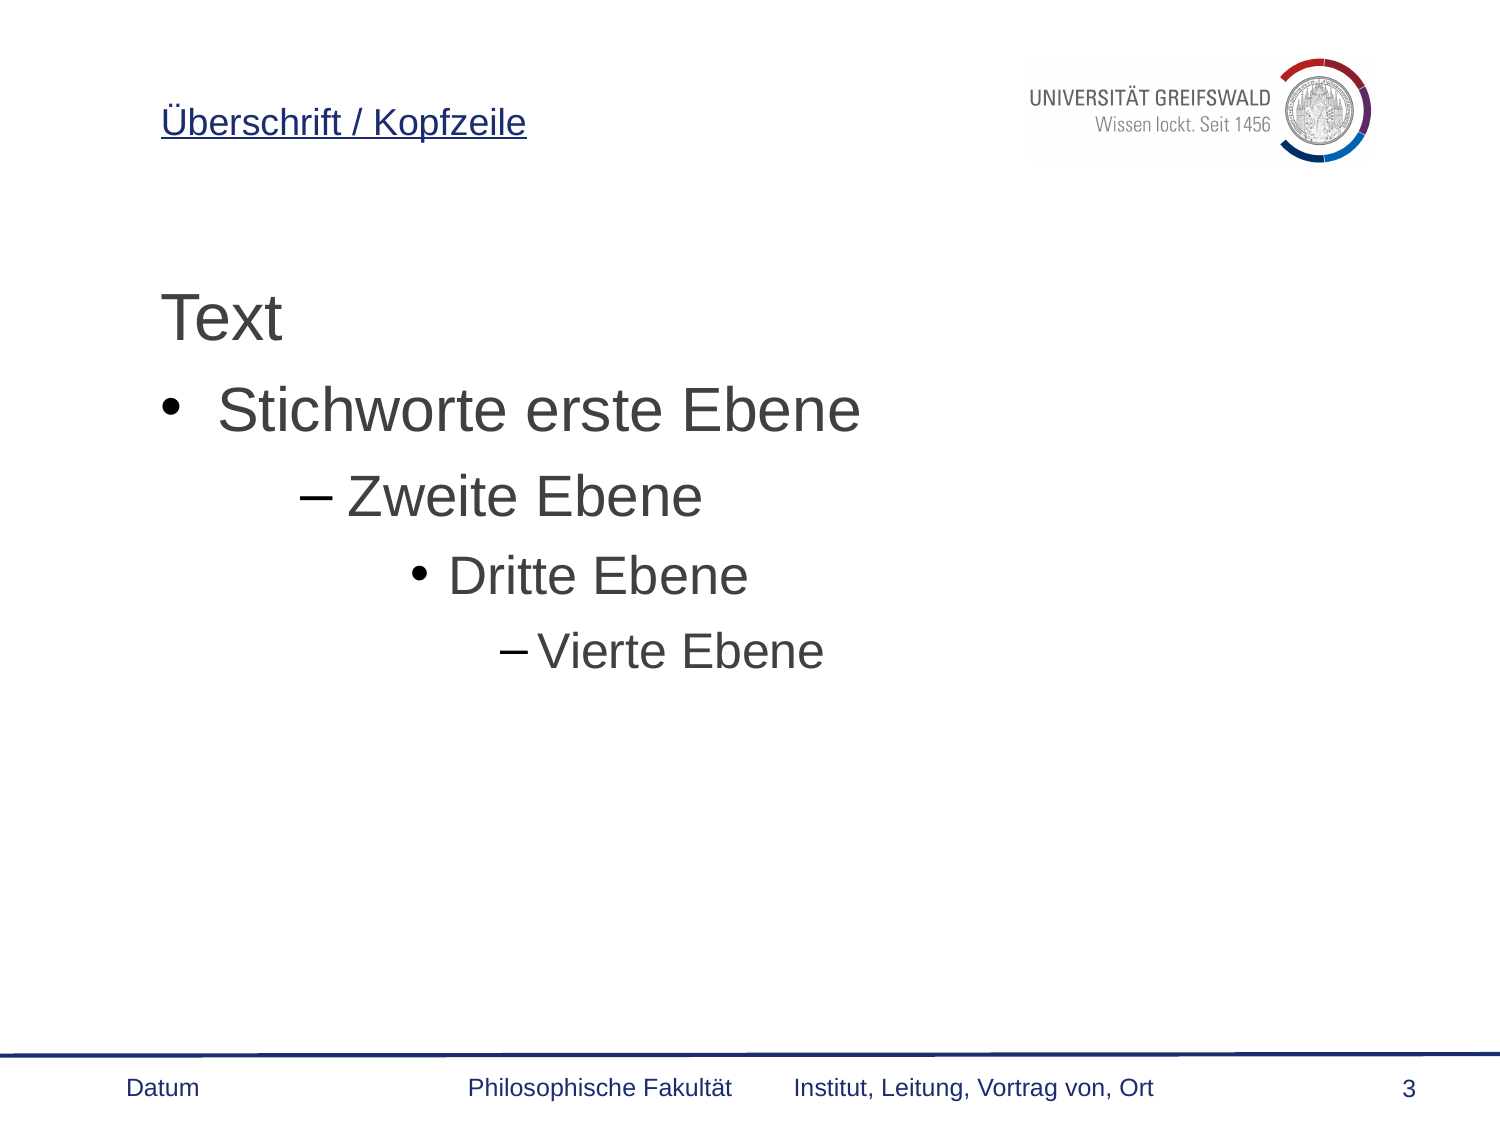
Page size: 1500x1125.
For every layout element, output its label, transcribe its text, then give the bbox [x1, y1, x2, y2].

picture [1030, 58, 1372, 163]
text_box Überschrift / Kopfzeile [145, 90, 976, 173]
text_box Text Stichworte erste Ebene Zweite Ebene Dritte Ebene Vierte Ebene [145, 266, 1359, 1019]
